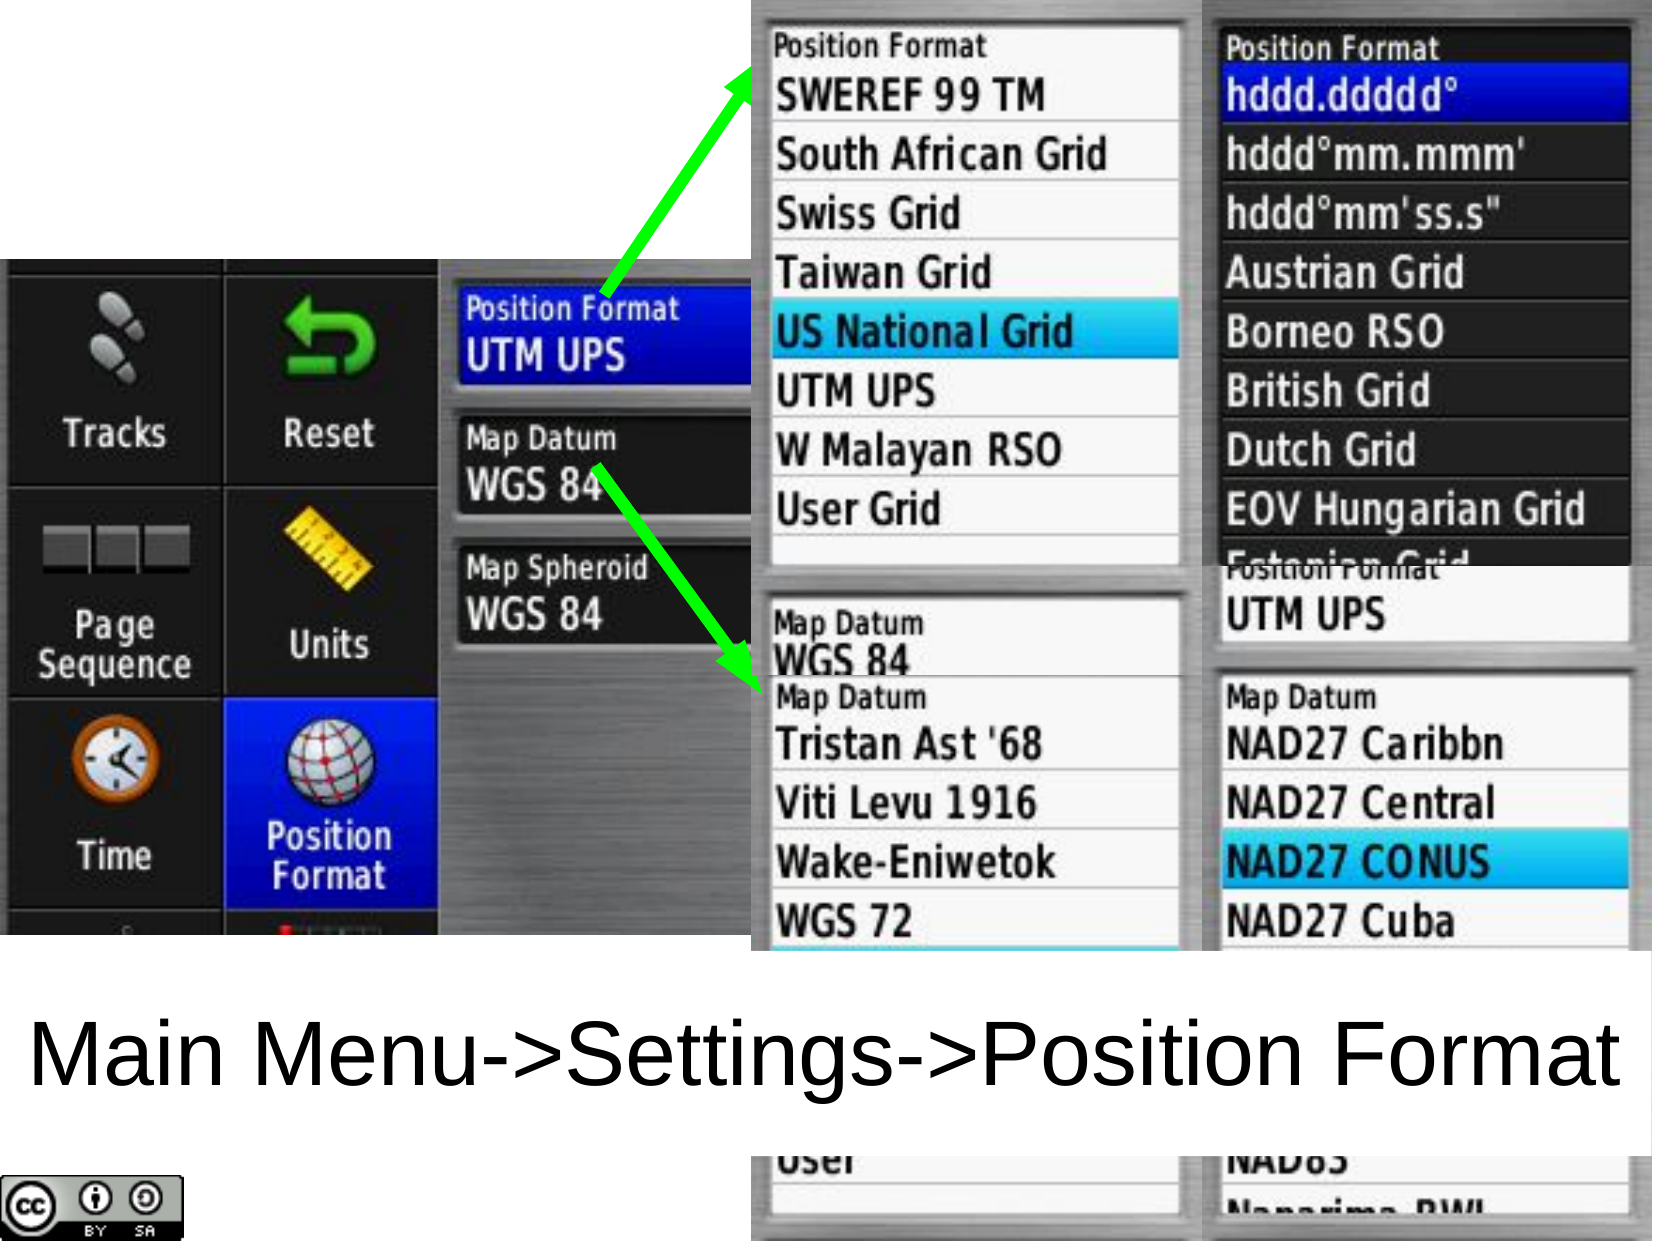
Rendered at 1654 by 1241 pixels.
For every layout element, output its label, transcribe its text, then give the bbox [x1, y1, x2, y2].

picture [0, 0, 1652, 950]
picture [751, 1157, 1652, 1241]
picture [0, 1175, 184, 1241]
title Main Menu->Settings->Position Format [0, 950, 1652, 1157]
